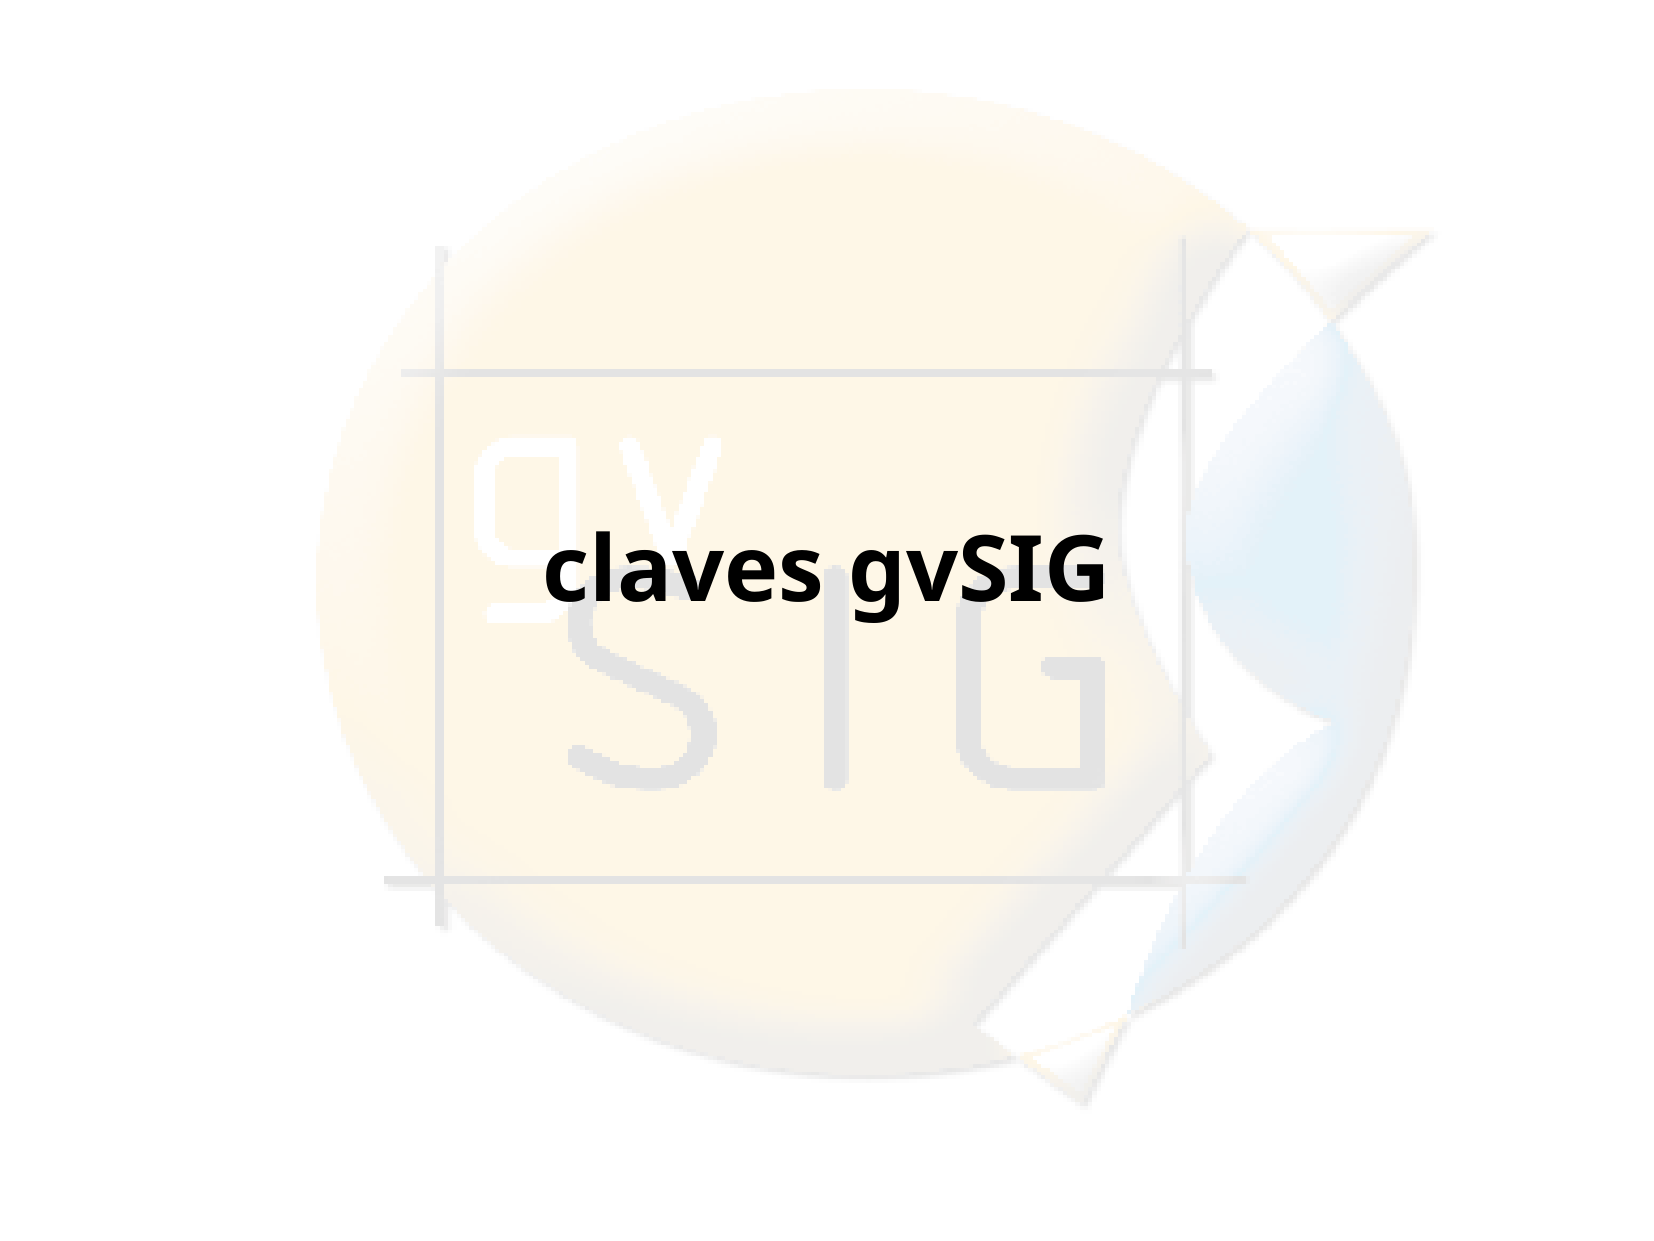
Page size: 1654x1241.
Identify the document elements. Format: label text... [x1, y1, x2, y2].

title claves gvSIG [82, 462, 1571, 670]
